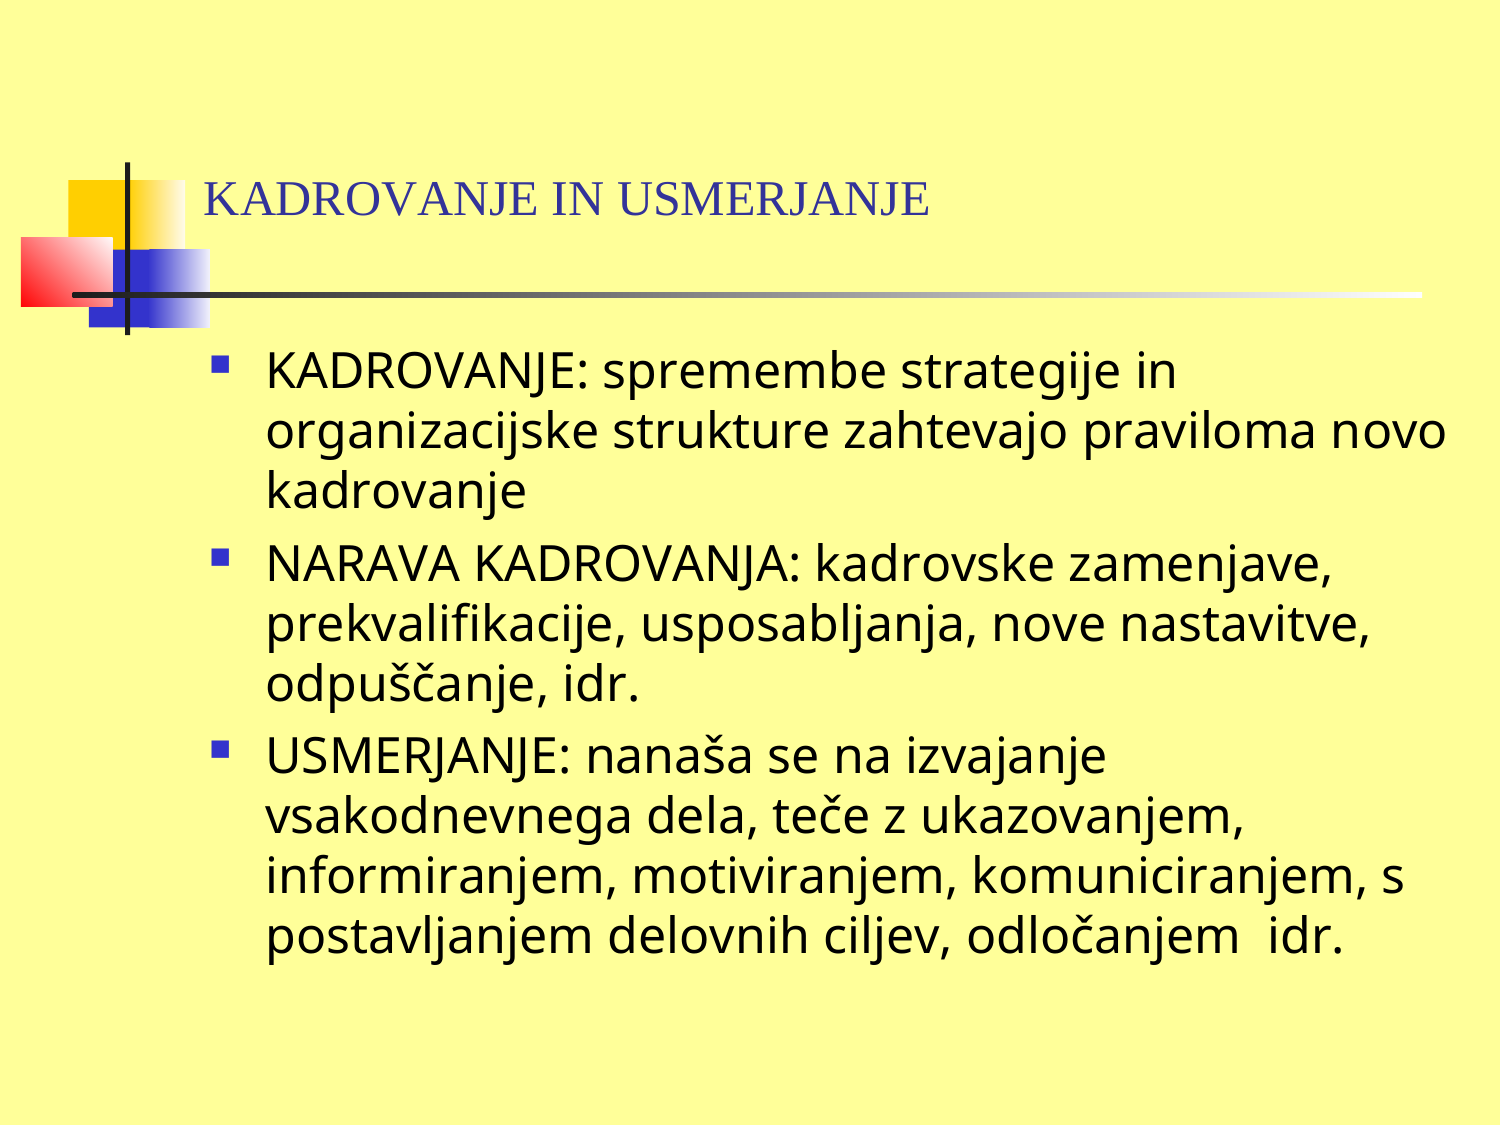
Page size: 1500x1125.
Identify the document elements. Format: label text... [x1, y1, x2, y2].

list KADROVANJE: spremembe strategije in organizacijske strukture zahtevajo praviloma novo kadrovanje NARAVA KADROVANJA: kadrovske zamenjave, prekvalifikacije, usposabljanja, nove nastavitve, odpuščanje, idr. USMERJANJE: nanaša se na izvajanje vsakodnevnega dela, teče z ukazovanjem, informiranjem, motiviranjem, komuniciranjem, s postavljanjem delovnih ciljev, odločanjem idr. [193, 331, 1469, 1007]
title KADROVANJE IN USMERJANJE [188, 101, 1468, 289]
